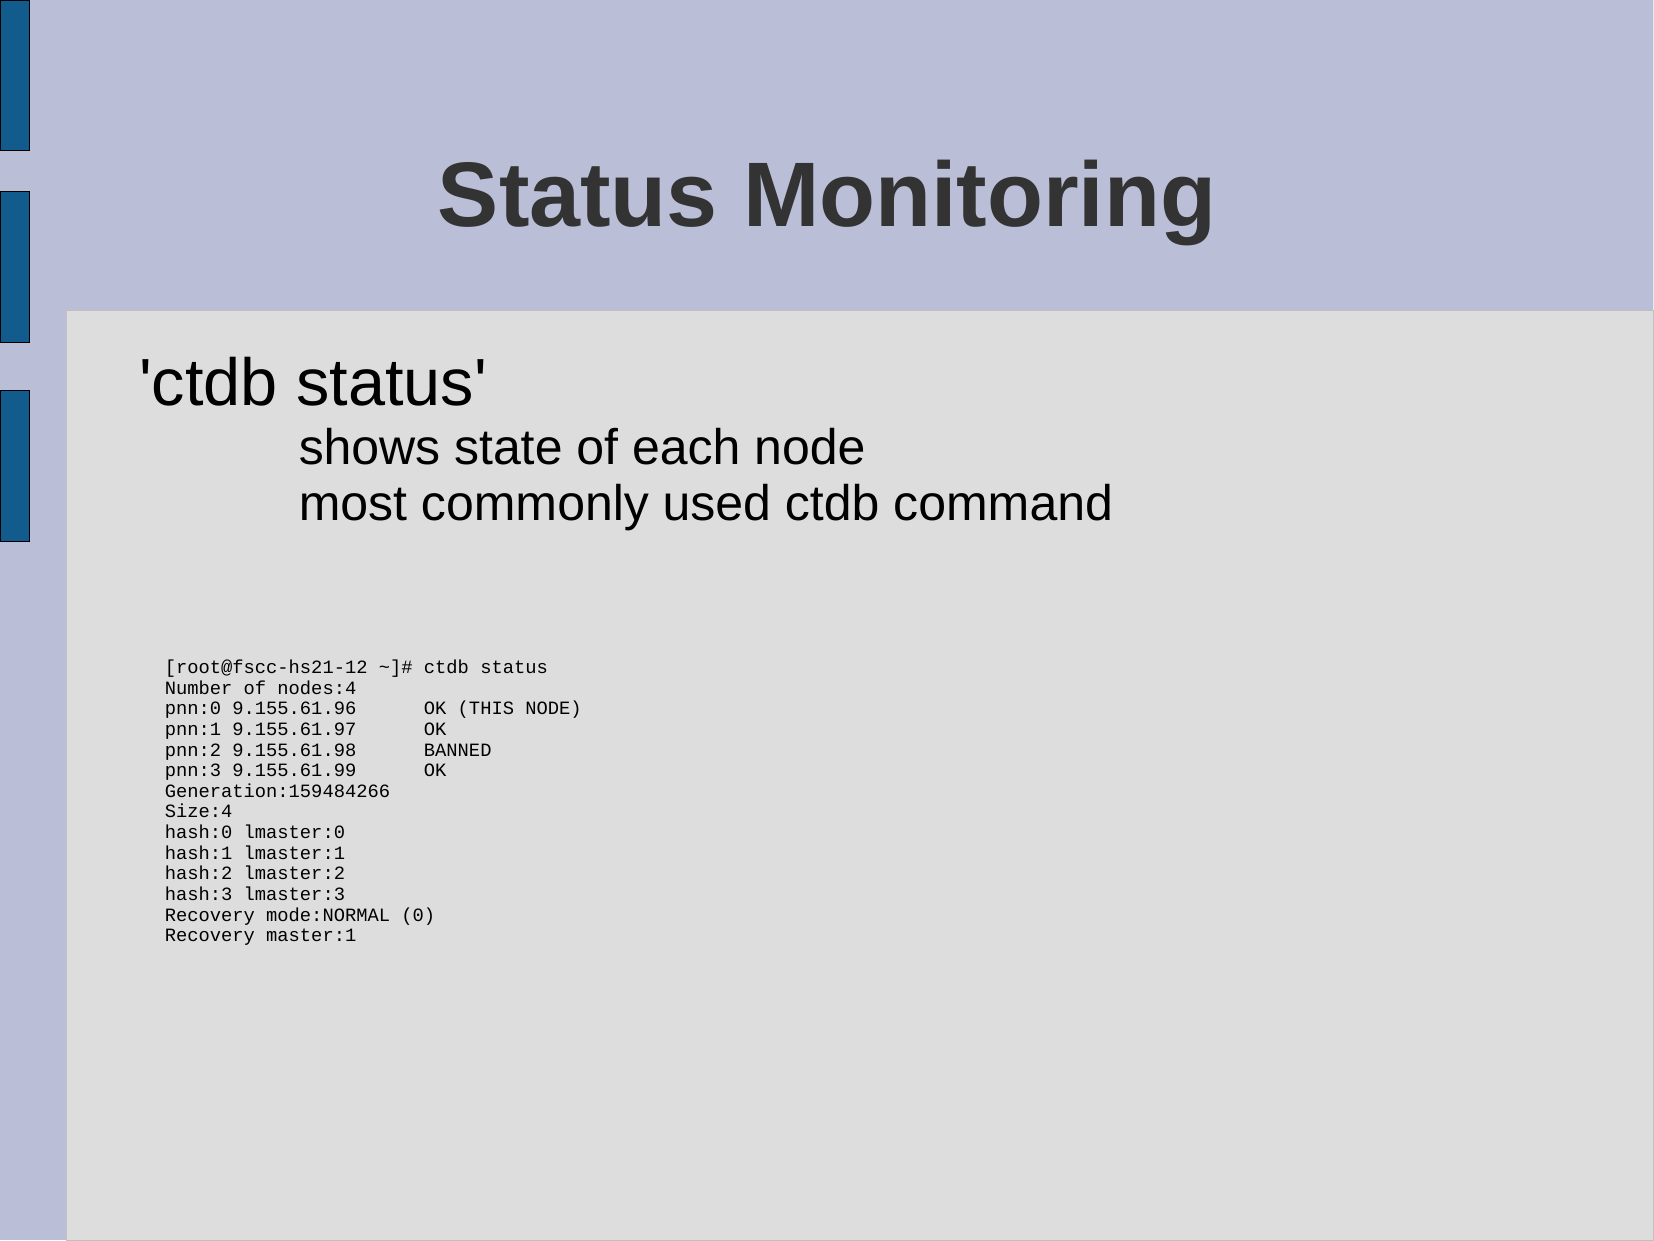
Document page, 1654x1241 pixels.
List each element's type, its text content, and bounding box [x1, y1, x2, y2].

title Status Monitoring [121, 91, 1534, 299]
list 'ctdb status' shows state of each node most commonly used ctdb command [121, 344, 1534, 1112]
